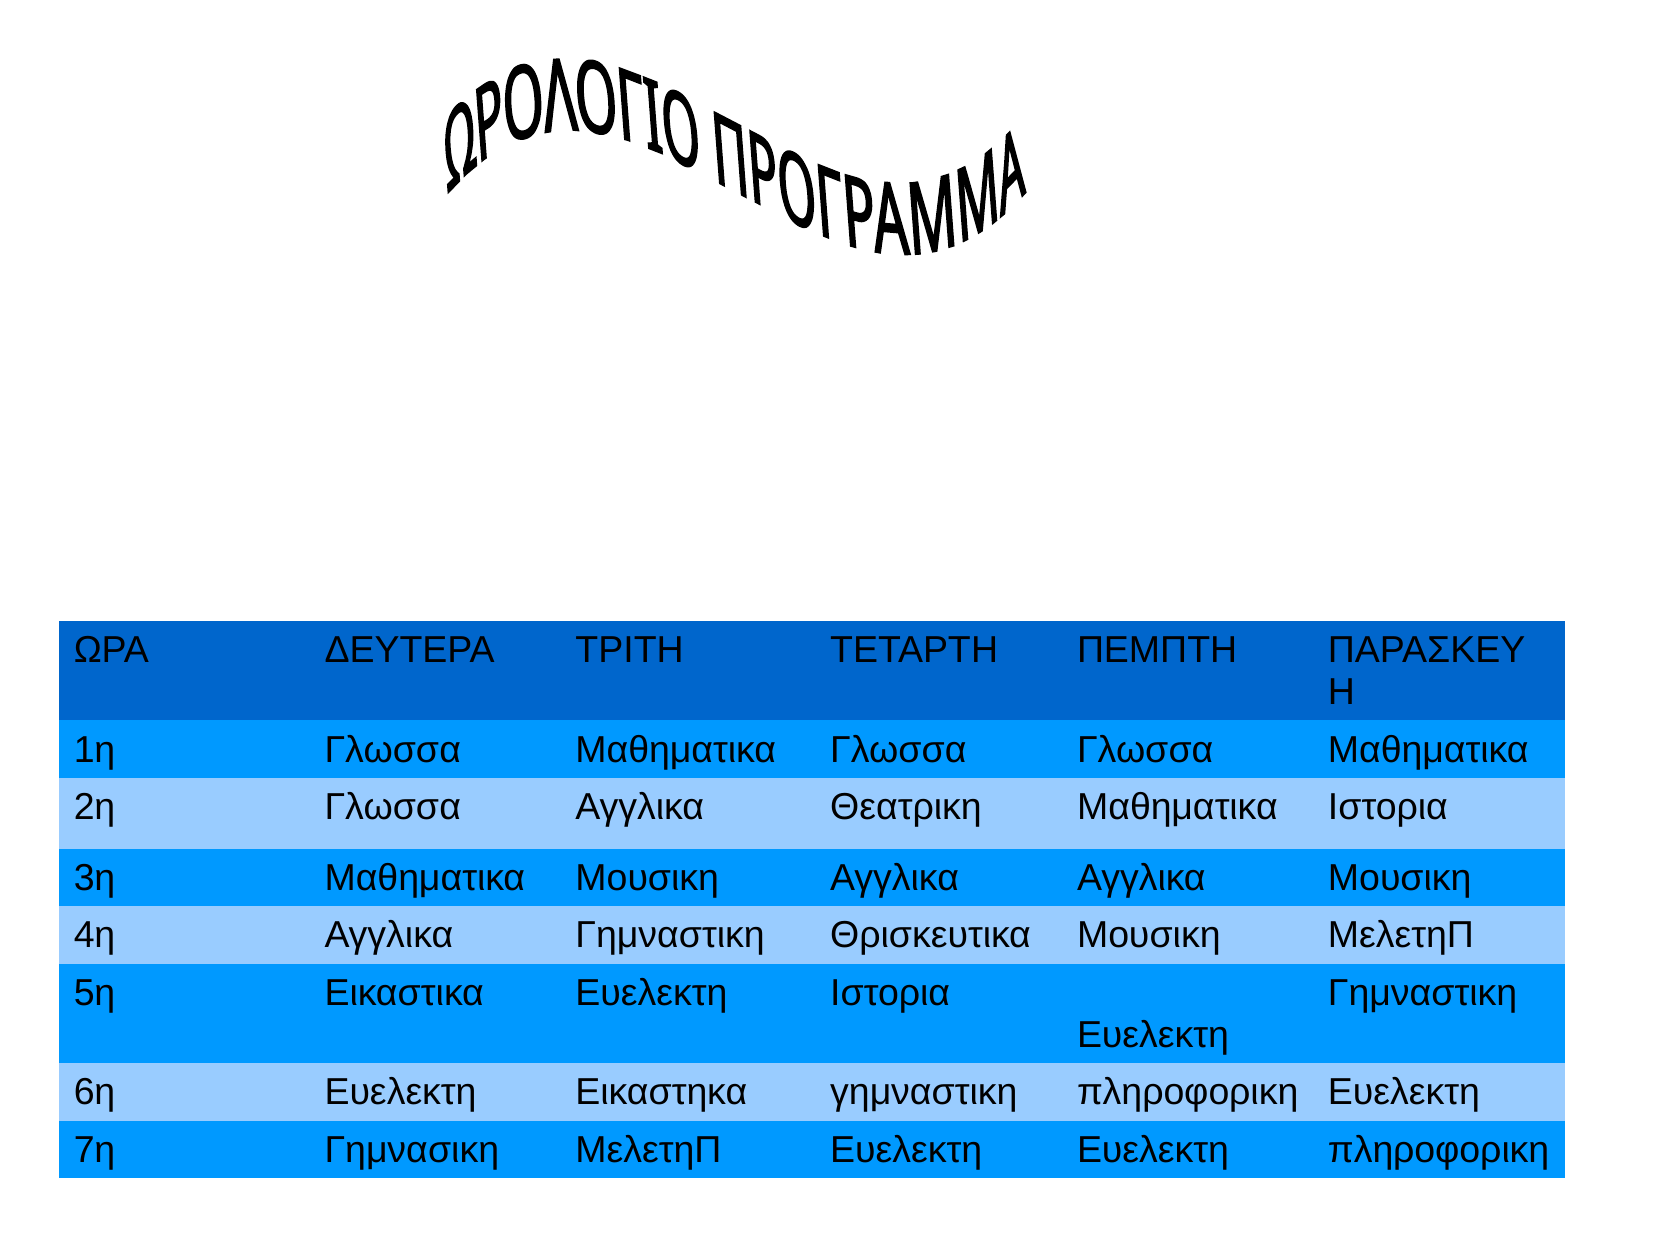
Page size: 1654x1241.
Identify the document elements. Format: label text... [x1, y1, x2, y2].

table_cell 1η [59, 720, 310, 778]
table_cell Ευελεκτη [561, 964, 815, 1063]
table_cell πληροφορικη [1062, 1063, 1313, 1121]
text_box ΩΡΟΛΟΓΙΟ ΠΡΟΓΡΑΜΜΑ [577, 60, 615, 135]
table_cell Ευελεκτη [1062, 1121, 1313, 1178]
table_cell Αγγλικα [815, 849, 1062, 906]
text_box ΩΡΟΛΟΓΙΟ ΠΡΟΓΡΑΜΜΑ [818, 164, 840, 238]
text_box ΩΡΟΛΟΓΙΟ ΠΡΟΓΡΑΜΜΑ [750, 130, 775, 205]
table_cell Μουσικη [561, 849, 815, 906]
text_box ΩΡΟΛΟΓΙΟ ΠΡΟΓΡΑΜΜΑ [445, 102, 477, 193]
table_cell 6η [59, 1063, 310, 1121]
table_header ΠΑΡΑΣΚΕΥΗ [1313, 621, 1565, 720]
table_cell Γημναστικη [561, 906, 815, 964]
table_cell Εικαστικα [310, 964, 561, 1063]
table_cell Αγγλικα [310, 906, 561, 964]
text_box ΩΡΟΛΟΓΙΟ ΠΡΟΓΡΑΜΜΑ [619, 67, 641, 141]
table_cell Εικαστηκα [561, 1063, 815, 1121]
table_cell 2η [59, 778, 310, 849]
table_cell 5η [59, 964, 310, 1063]
text_box ΩΡΟΛΟΓΙΟ ΠΡΟΓΡΑΜΜΑ [505, 64, 541, 140]
table_cell Ευελεκτη [310, 1063, 561, 1121]
text_box ΩΡΟΛΟΓΙΟ ΠΡΟΓΡΑΜΜΑ [910, 174, 954, 255]
table_cell Μαθηματικα [1062, 778, 1313, 849]
table_cell γημναστικη [815, 1063, 1062, 1121]
table_cell Ιστορια [815, 964, 1062, 1063]
table_cell 3η [59, 849, 310, 906]
text_box ΩΡΟΛΟΓΙΟ ΠΡΟΓΡΑΜΜΑ [476, 81, 500, 161]
table_cell Γημνασικη [310, 1121, 561, 1178]
table_cell ΜελετηΠ [1313, 906, 1565, 964]
text_box ΩΡΟΛΟΓΙΟ ΠΡΟΓΡΑΜΜΑ [714, 112, 746, 198]
table_cell Γλωσσα [815, 720, 1062, 778]
table_cell Μουσικη [1062, 906, 1313, 964]
table_cell Μουσικη [1313, 849, 1565, 906]
table_cell Ευελεκτη [1313, 1063, 1565, 1121]
table_header ΤΕΤΑΡΤΗ [815, 621, 1062, 720]
table_cell Γλωσσα [310, 720, 561, 778]
table_cell Μαθηματικα [1313, 720, 1565, 778]
text_box ΩΡΟΛΟΓΙΟ ΠΡΟΓΡΑΜΜΑ [958, 149, 997, 242]
table_cell Γλωσσα [1062, 720, 1313, 778]
table_header ΩΡΑ [59, 621, 310, 720]
text_box ΩΡΟΛΟΓΙΟ ΠΡΟΓΡΑΜΜΑ [875, 182, 911, 255]
table_cell Ευελεκτη [1062, 964, 1313, 1063]
table_cell Θεατρικη [815, 778, 1062, 849]
table_cell Γημναστικη [1313, 964, 1565, 1063]
text_box ΩΡΟΛΟΓΙΟ ΠΡΟΓΡΑΜΜΑ [664, 90, 698, 167]
table_cell Μαθηματικα [561, 720, 815, 778]
table_cell Γλωσσα [310, 778, 561, 849]
table_cell Αγγλικα [1062, 849, 1313, 906]
table_cell 7η [59, 1121, 310, 1178]
text_box ΩΡΟΛΟΓΙΟ ΠΡΟΓΡΑΜΜΑ [780, 151, 814, 228]
table_cell Αγγλικα [561, 778, 815, 849]
table_header ΤΡΙΤΗ [561, 621, 815, 720]
table_cell 4η [59, 906, 310, 964]
text_box ΩΡΟΛΟΓΙΟ ΠΡΟΓΡΑΜΜΑ [1000, 131, 1026, 217]
table_cell Ευελεκτη [815, 1121, 1062, 1178]
table_cell Ιστορια [1313, 778, 1565, 849]
table_cell Μαθηματικα [310, 849, 561, 906]
text_box ΩΡΟΛΟΓΙΟ ΠΡΟΓΡΑΜΜΑ [545, 59, 579, 133]
text_box ΩΡΟΛΟΓΙΟ ΠΡΟΓΡΑΜΜΑ [643, 77, 663, 154]
table_header ΠΕΜΠΤΗ [1062, 621, 1313, 720]
table_cell Θρισκευτικα [815, 906, 1062, 964]
table_cell πληροφορικη [1313, 1121, 1565, 1178]
table_header ΔΕΥΤΕΡΑ [310, 621, 561, 720]
text_box ΩΡΟΛΟΓΙΟ ΠΡΟΓΡΑΜΜΑ [845, 174, 872, 248]
table_cell ΜελετηΠ [561, 1121, 815, 1178]
